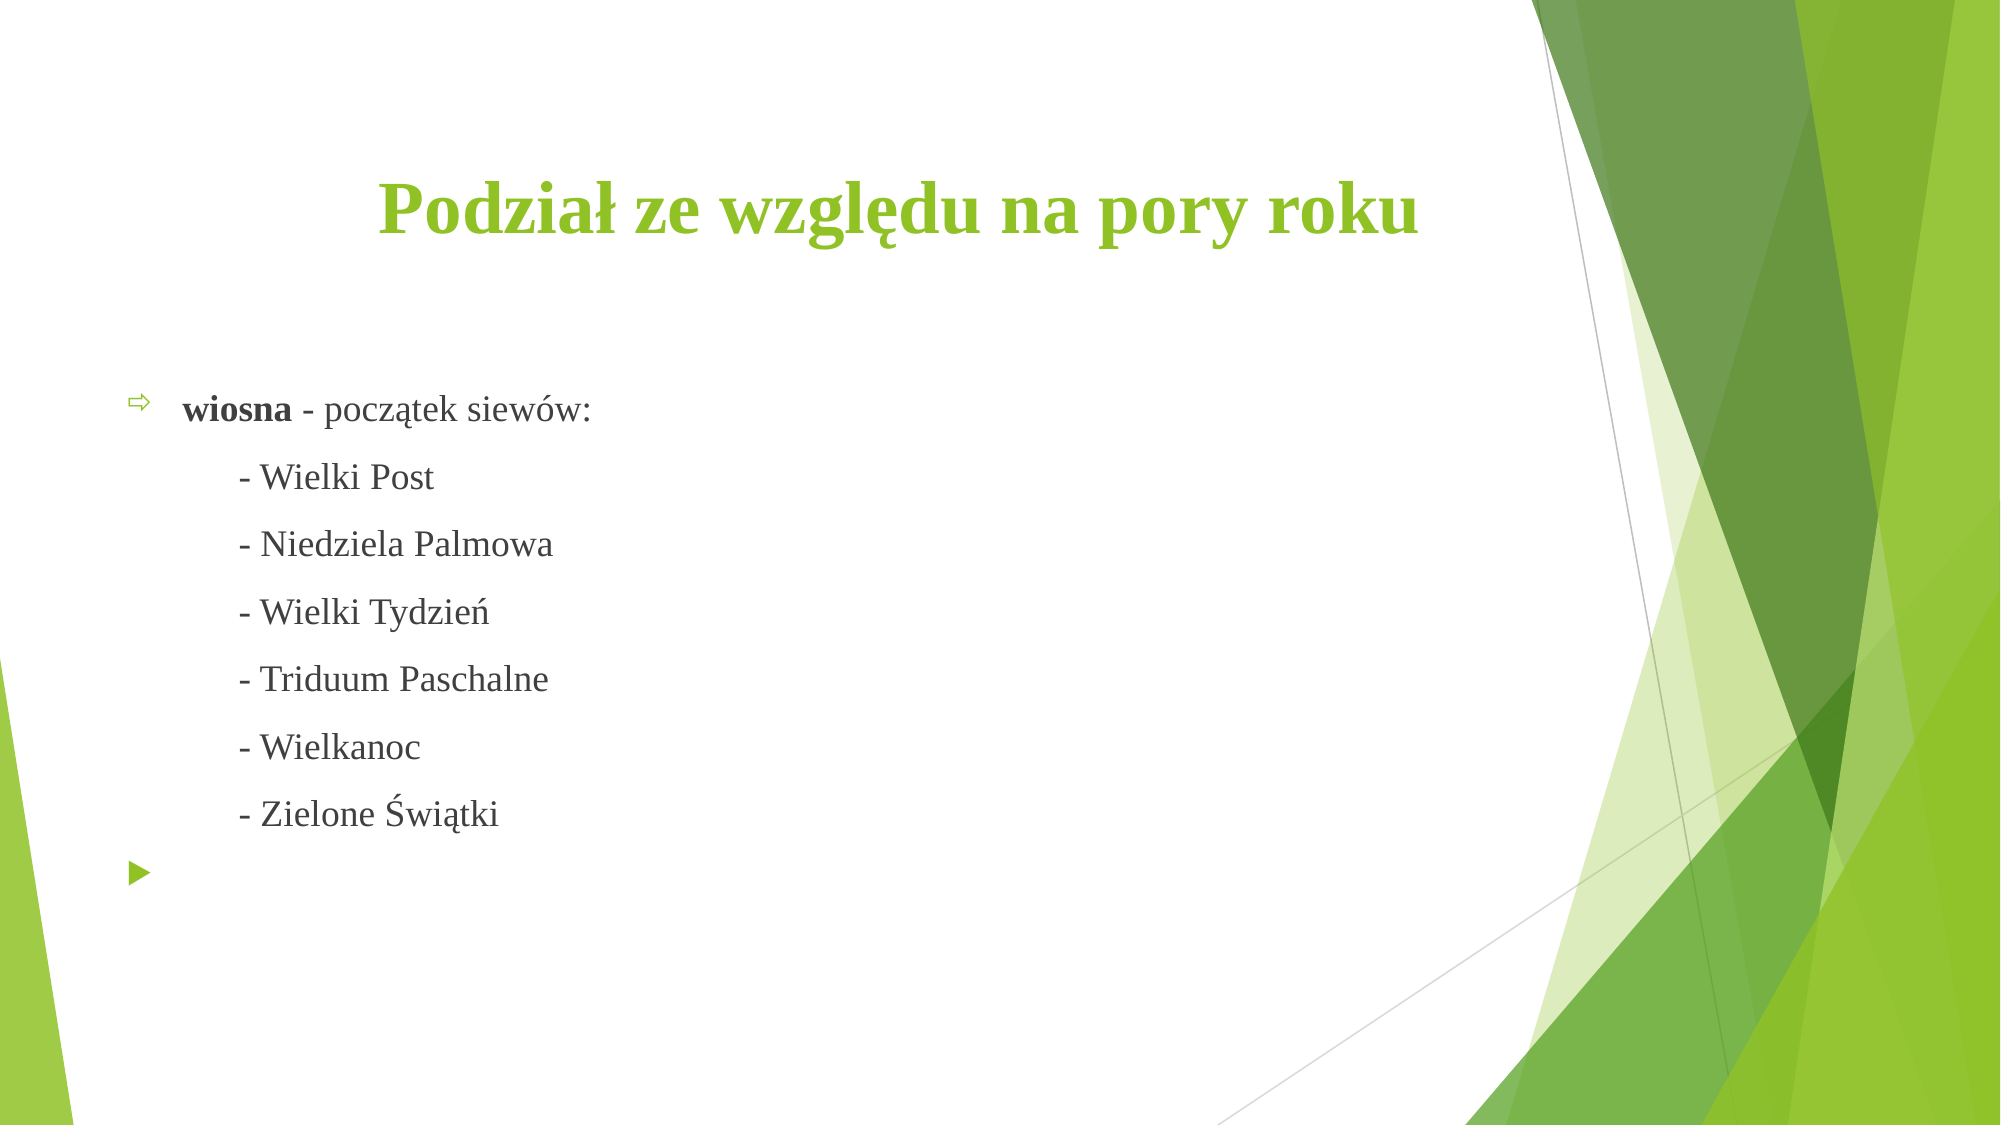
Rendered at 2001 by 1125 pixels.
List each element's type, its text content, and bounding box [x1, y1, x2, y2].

title Podział ze względu na pory roku [111, 151, 1689, 329]
list wiosna - początek siewów: - Wielki Post - Niedziela Palmowa - Wielki Tydzień - Triduum Paschalne - Wielkanoc - Zielone Świątki [111, 354, 1522, 992]
